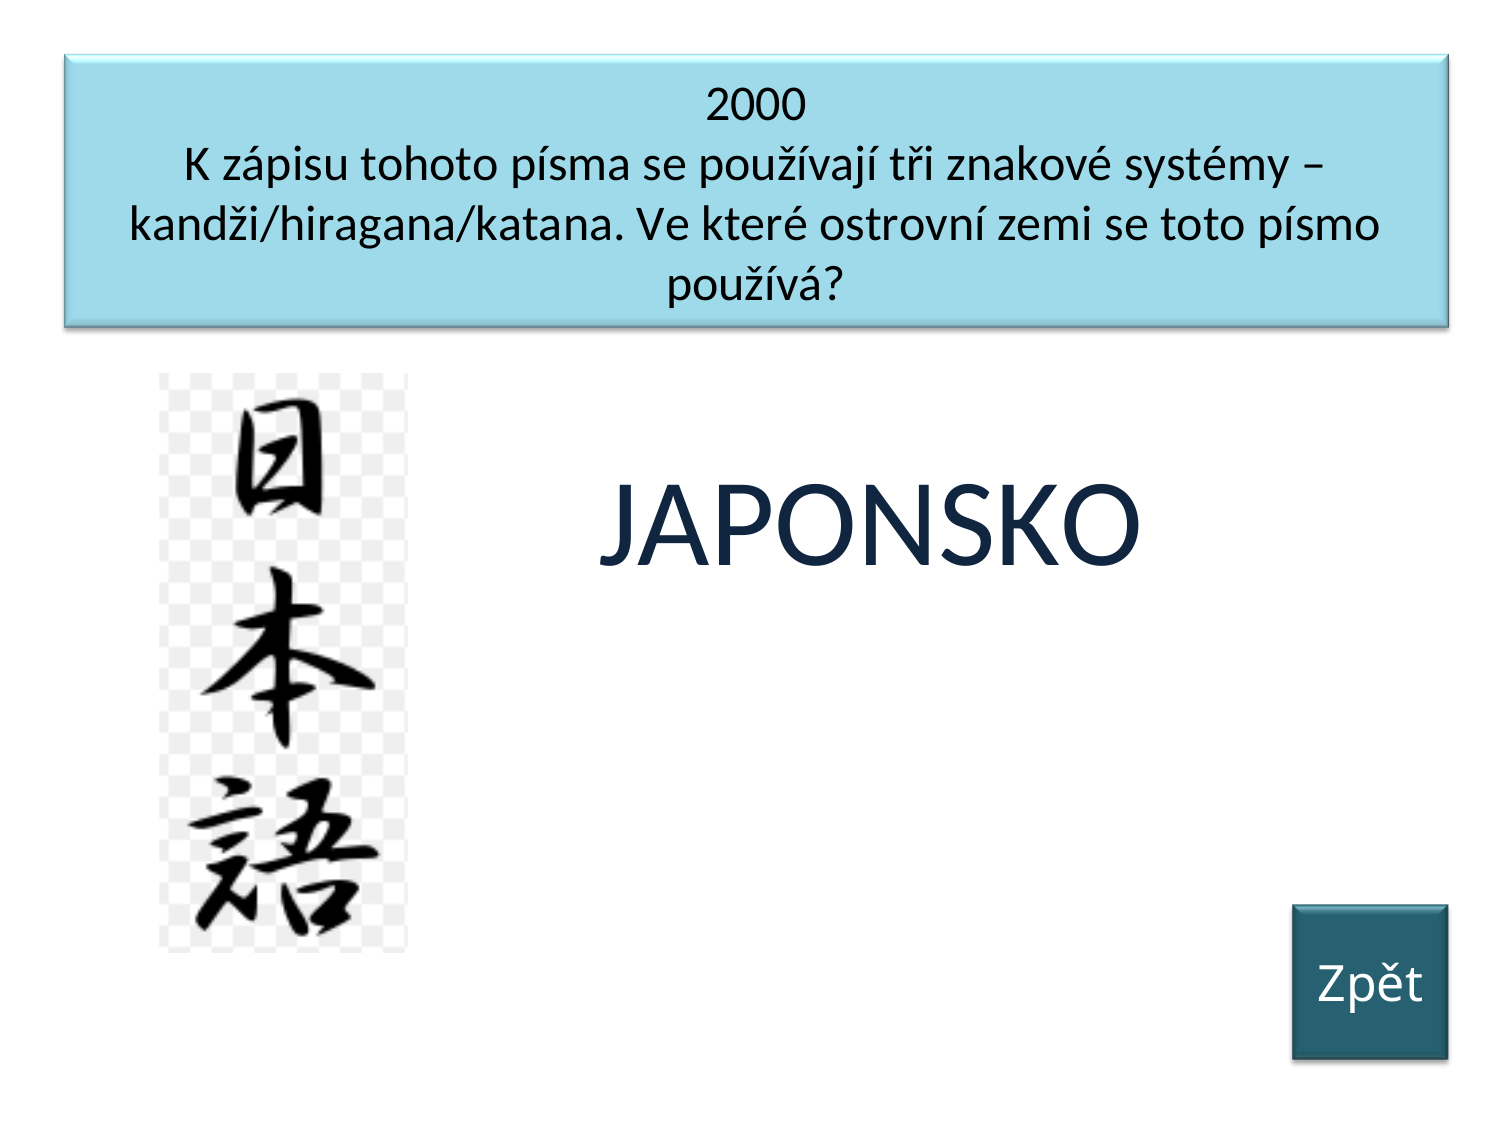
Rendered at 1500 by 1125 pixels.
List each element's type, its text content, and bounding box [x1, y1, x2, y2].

text_box Zpět [1293, 904, 1447, 1059]
picture [1273, 899, 1466, 1072]
picture [159, 373, 408, 953]
picture [55, 49, 1457, 354]
text_box 2000 K zápisu tohoto písma se používají tři znakové systémy – kandži/hiragana/katana. Ve které ostrovní zemi se toto písmo používá? [64, 54, 1447, 327]
text_box JAPONSKO [537, 432, 1205, 598]
